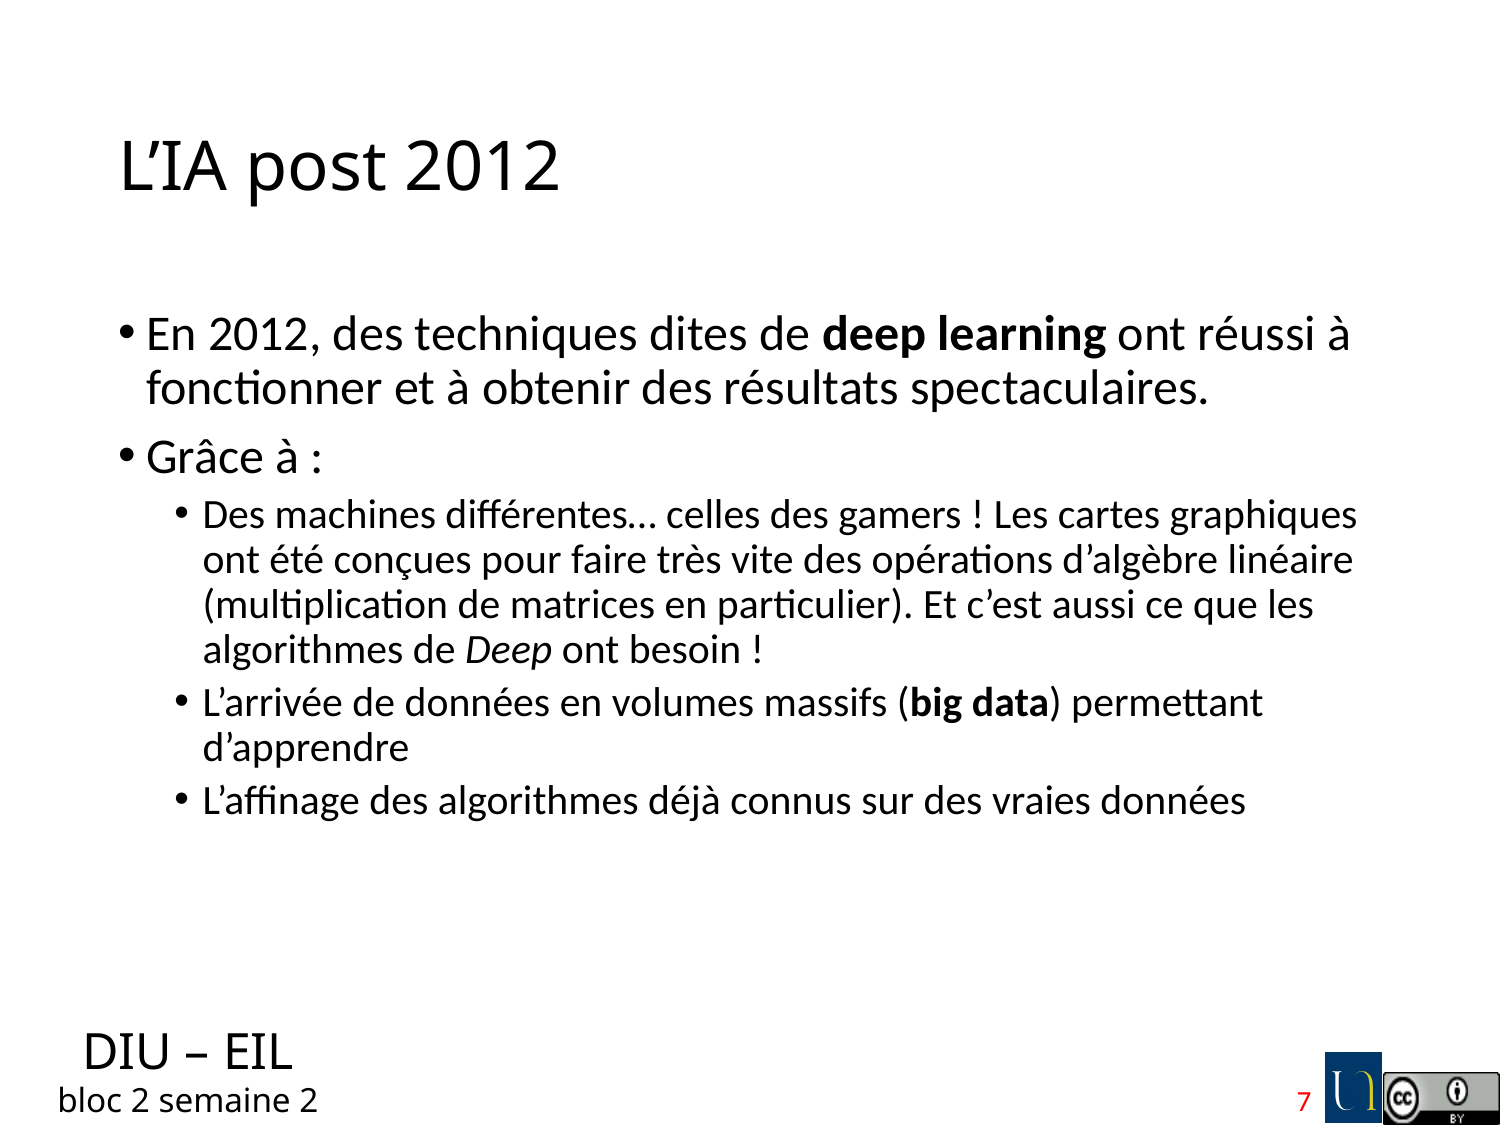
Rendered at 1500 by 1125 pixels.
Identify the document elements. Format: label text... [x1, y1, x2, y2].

list En 2012, des techniques dites de deep learning ont réussi à fonctionner et à obtenir des résultats spectaculaires. Grâce à : Des machines différentes… celles des gamers ! Les cartes graphiques ont été conçues pour faire très vite des opérations d’algèbre linéaire (multiplication de matrices en particulier). Et c’est aussi ce que les algorithmes de Deep ont besoin ! L’arrivée de données en volumes massifs (big data) permettant d’apprendre L’affinage des algorithmes déjà connus sur des vraies données [103, 299, 1397, 1014]
picture [1325, 1052, 1382, 1123]
picture [1383, 1072, 1500, 1125]
title L’IA post 2012 [103, 59, 1397, 278]
slide_number <numéro> [1240, 1070, 1327, 1125]
